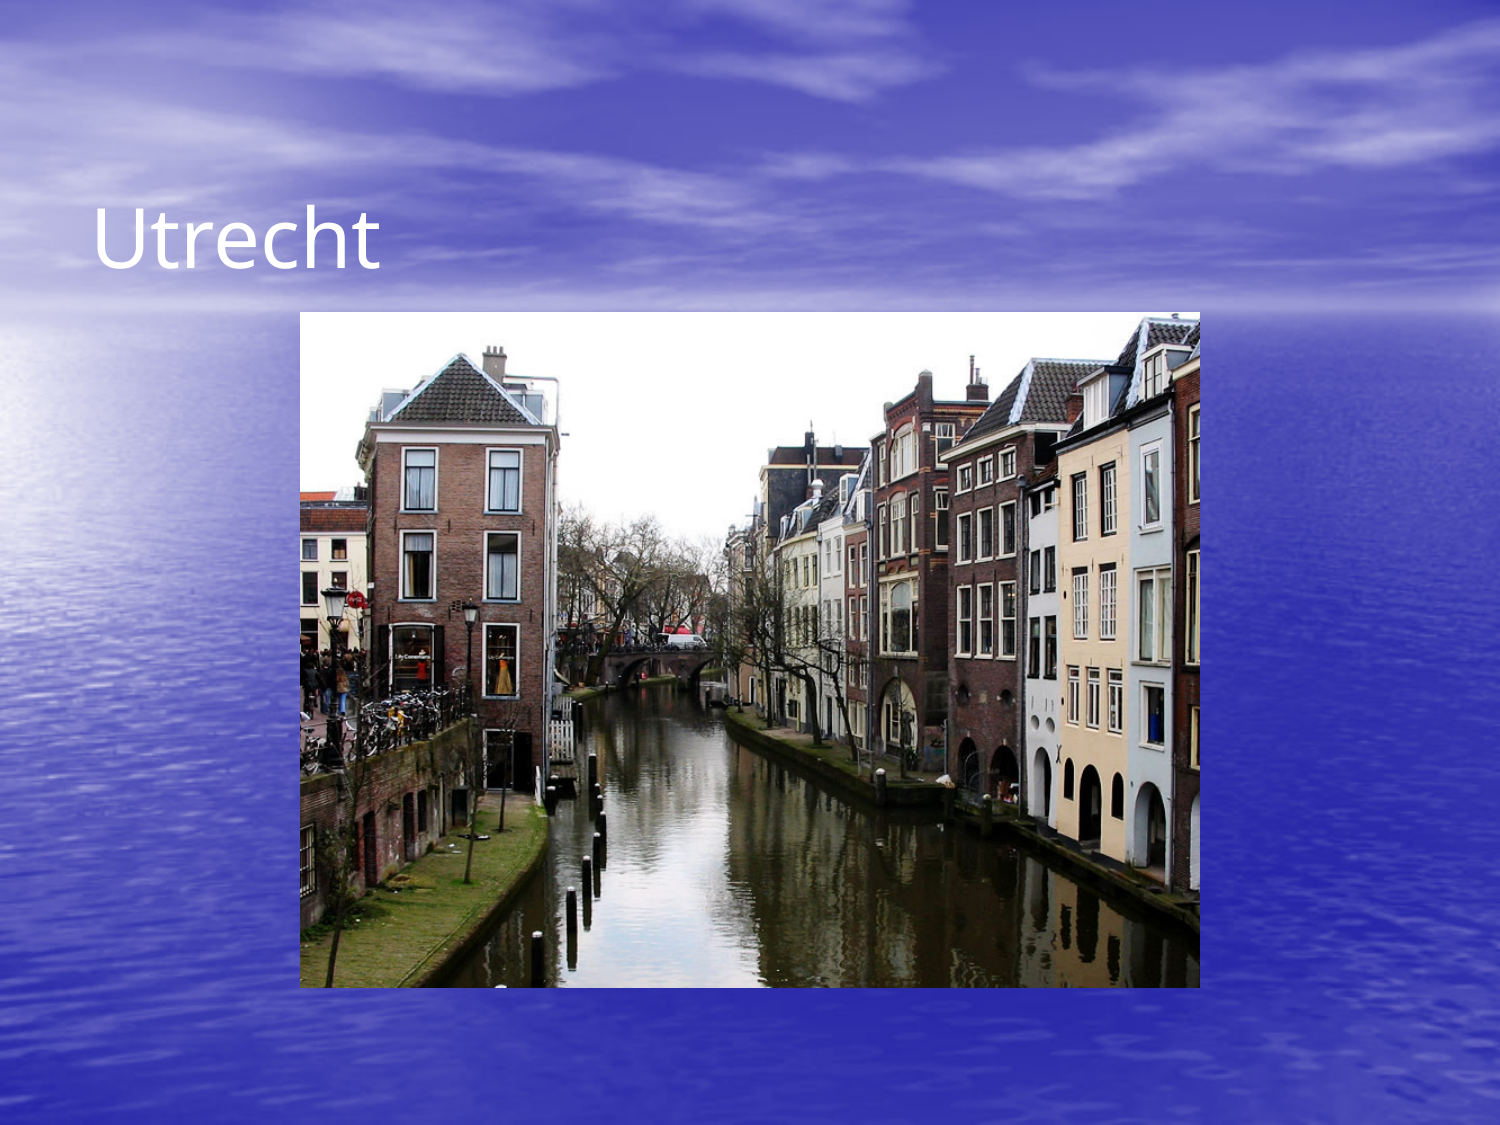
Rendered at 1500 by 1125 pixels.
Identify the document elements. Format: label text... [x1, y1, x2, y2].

picture [0, 0, 1500, 1125]
title Utrecht [75, 196, 1046, 275]
